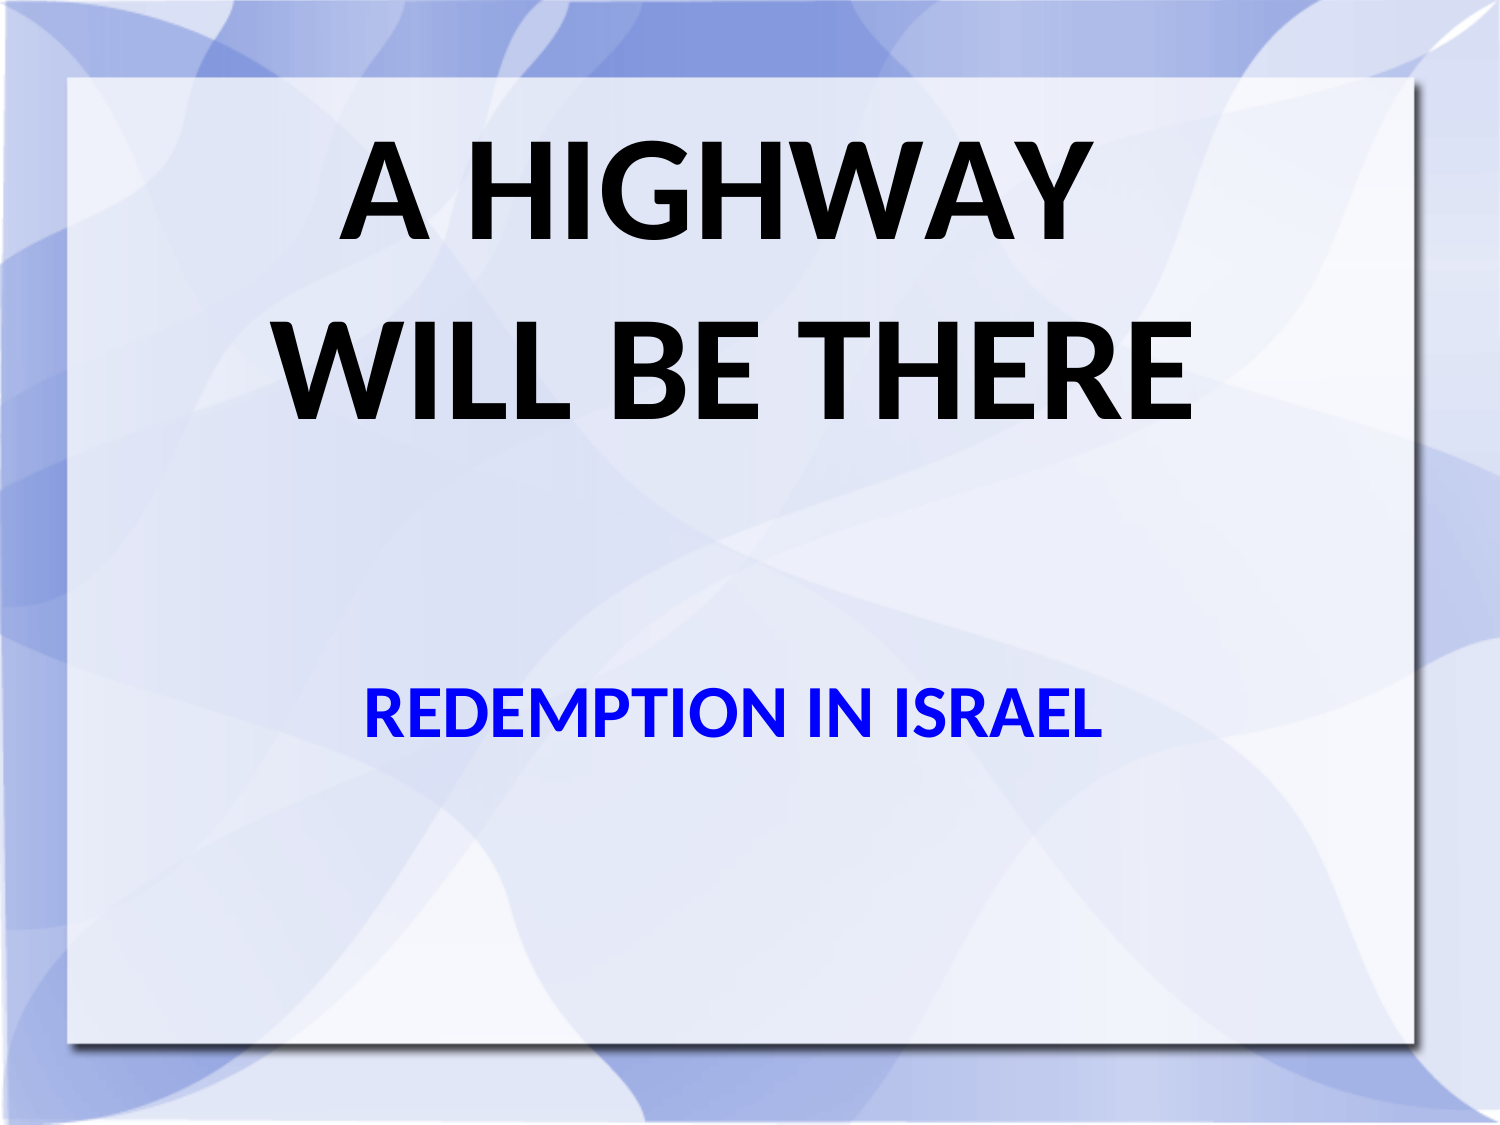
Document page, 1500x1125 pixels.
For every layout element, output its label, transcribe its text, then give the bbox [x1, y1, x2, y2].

subtitle REDEMPTION IN ISRAEL [117, 294, 1350, 884]
title A HIGHWAY WILL BE THERE [75, 82, 1393, 271]
picture [0, 0, 1500, 1125]
